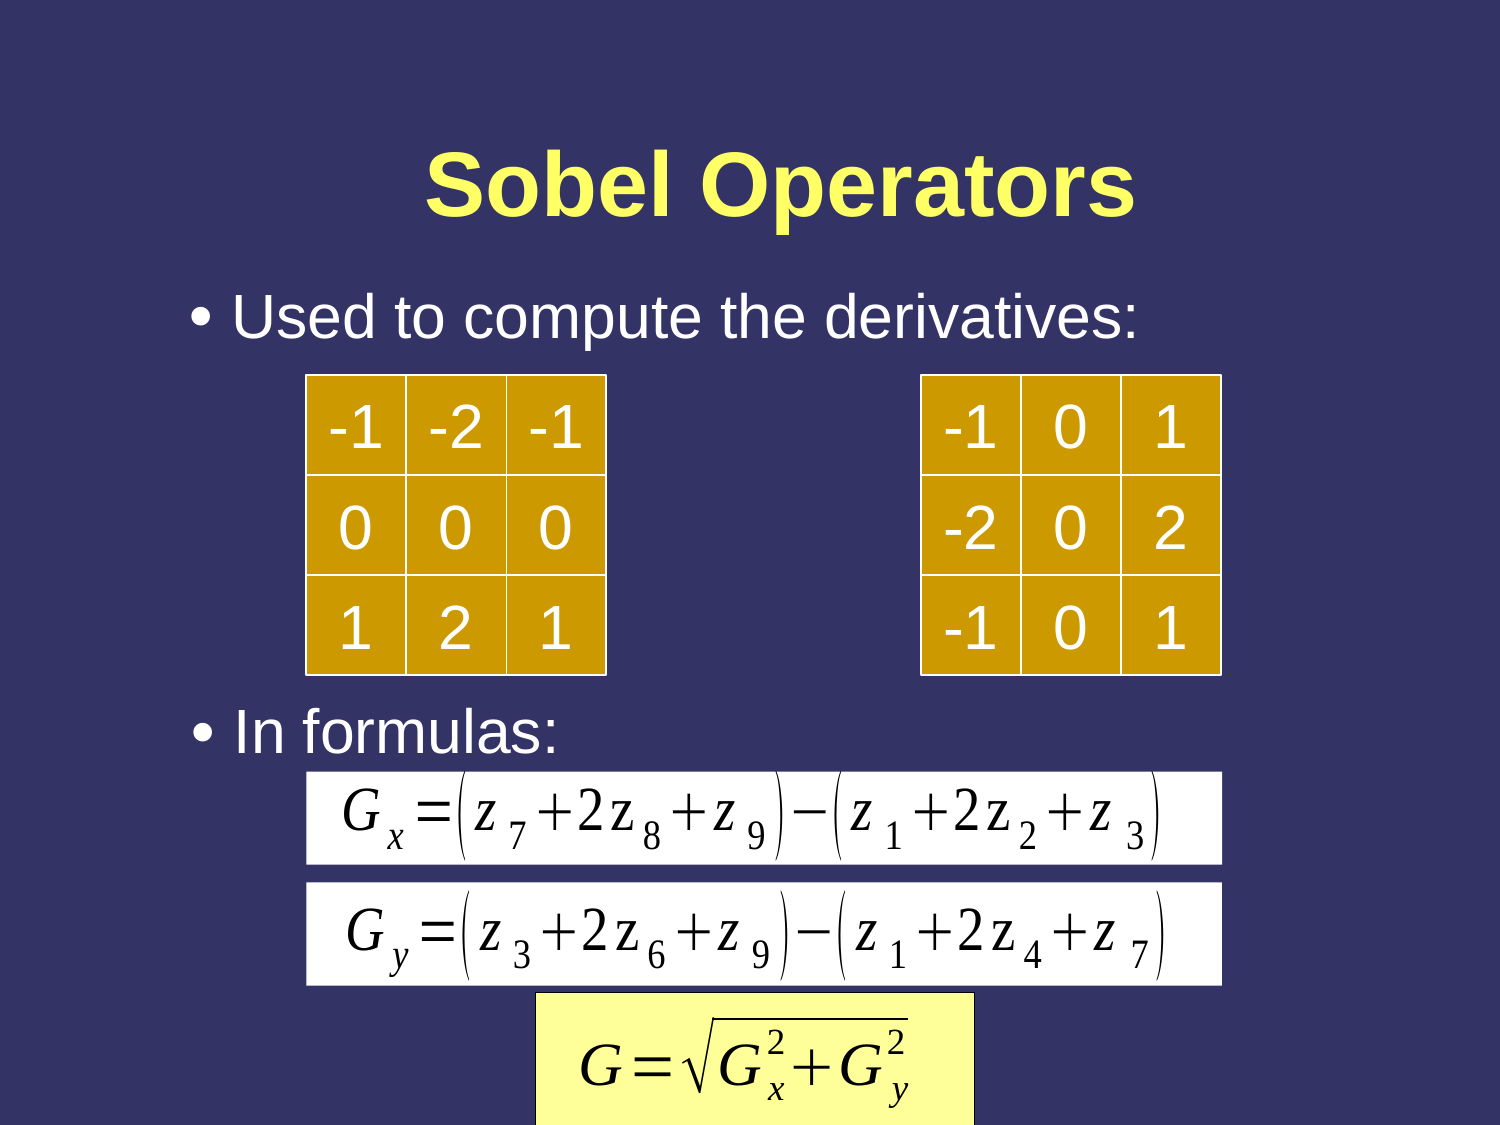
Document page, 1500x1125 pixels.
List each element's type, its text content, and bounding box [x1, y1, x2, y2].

chart [327, 767, 1182, 866]
text_box -2 [920, 474, 1020, 575]
text_box 1 [1120, 375, 1221, 474]
title Sobel Operators [99, 87, 1463, 276]
text_box 2 [406, 575, 506, 676]
text_box 0 [506, 474, 607, 575]
text_box 0 [1020, 575, 1120, 676]
text_box 2 [1120, 474, 1221, 575]
text_box -1 [920, 375, 1020, 474]
text_box 0 [306, 474, 406, 575]
text_box [306, 771, 327, 865]
text_box 1 [1120, 575, 1221, 676]
text_box 0 [406, 474, 506, 575]
text_box -1 [920, 575, 1020, 676]
text_box 1 [506, 575, 607, 676]
text_box 1 [306, 575, 406, 676]
text_box In formulas: [174, 684, 575, 775]
text_box [535, 992, 975, 1125]
chart [331, 886, 1187, 985]
text_box 0 [1020, 375, 1120, 474]
text_box -1 [506, 375, 607, 474]
text_box [306, 882, 1222, 986]
text_box -2 [406, 375, 506, 474]
text_box -1 [306, 375, 406, 474]
text_box 0 [1020, 474, 1120, 575]
text_box Used to compute the derivatives: [172, 269, 1157, 360]
text_box [1182, 771, 1223, 865]
chart [572, 1015, 914, 1108]
